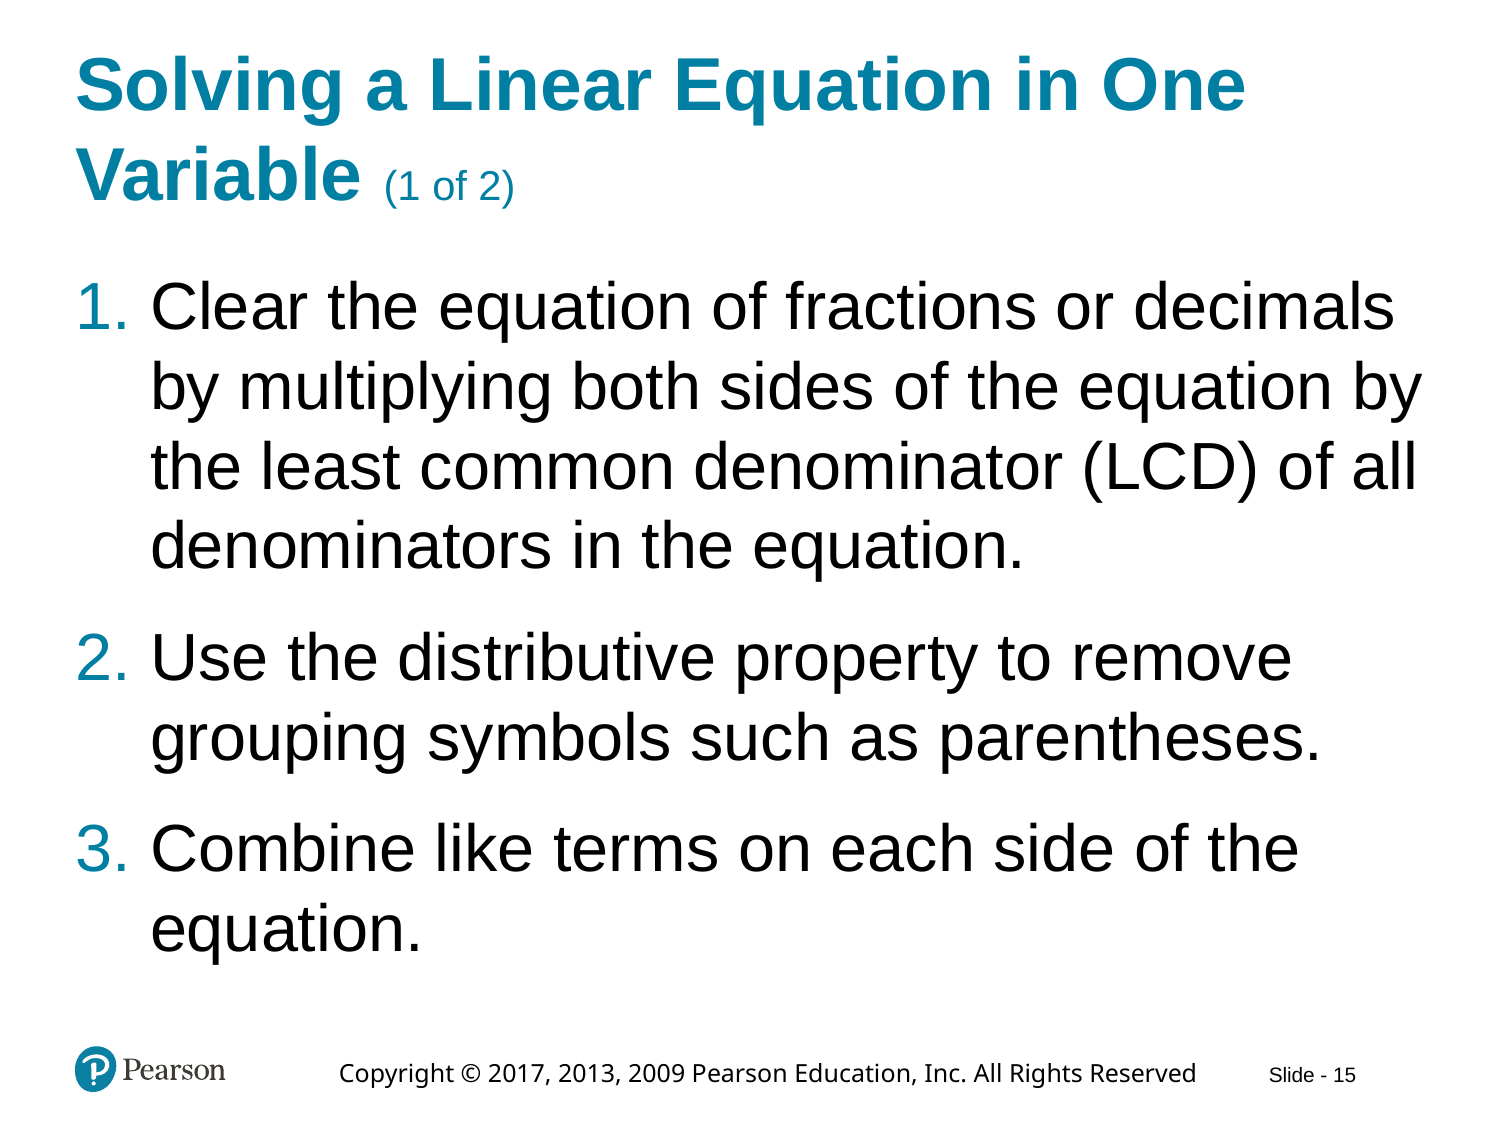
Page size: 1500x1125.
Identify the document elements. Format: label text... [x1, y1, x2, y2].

title Solving a Linear Equation in One Variable (1 of 2) [75, 35, 1425, 216]
list Clear the equation of fractions or decimals by multiplying both sides of the equation by the least common denominator (LCD) of all denominators in the equation. Use the distributive property to remove grouping symbols such as parentheses. Combine like terms on each side of the equation. [75, 262, 1425, 988]
